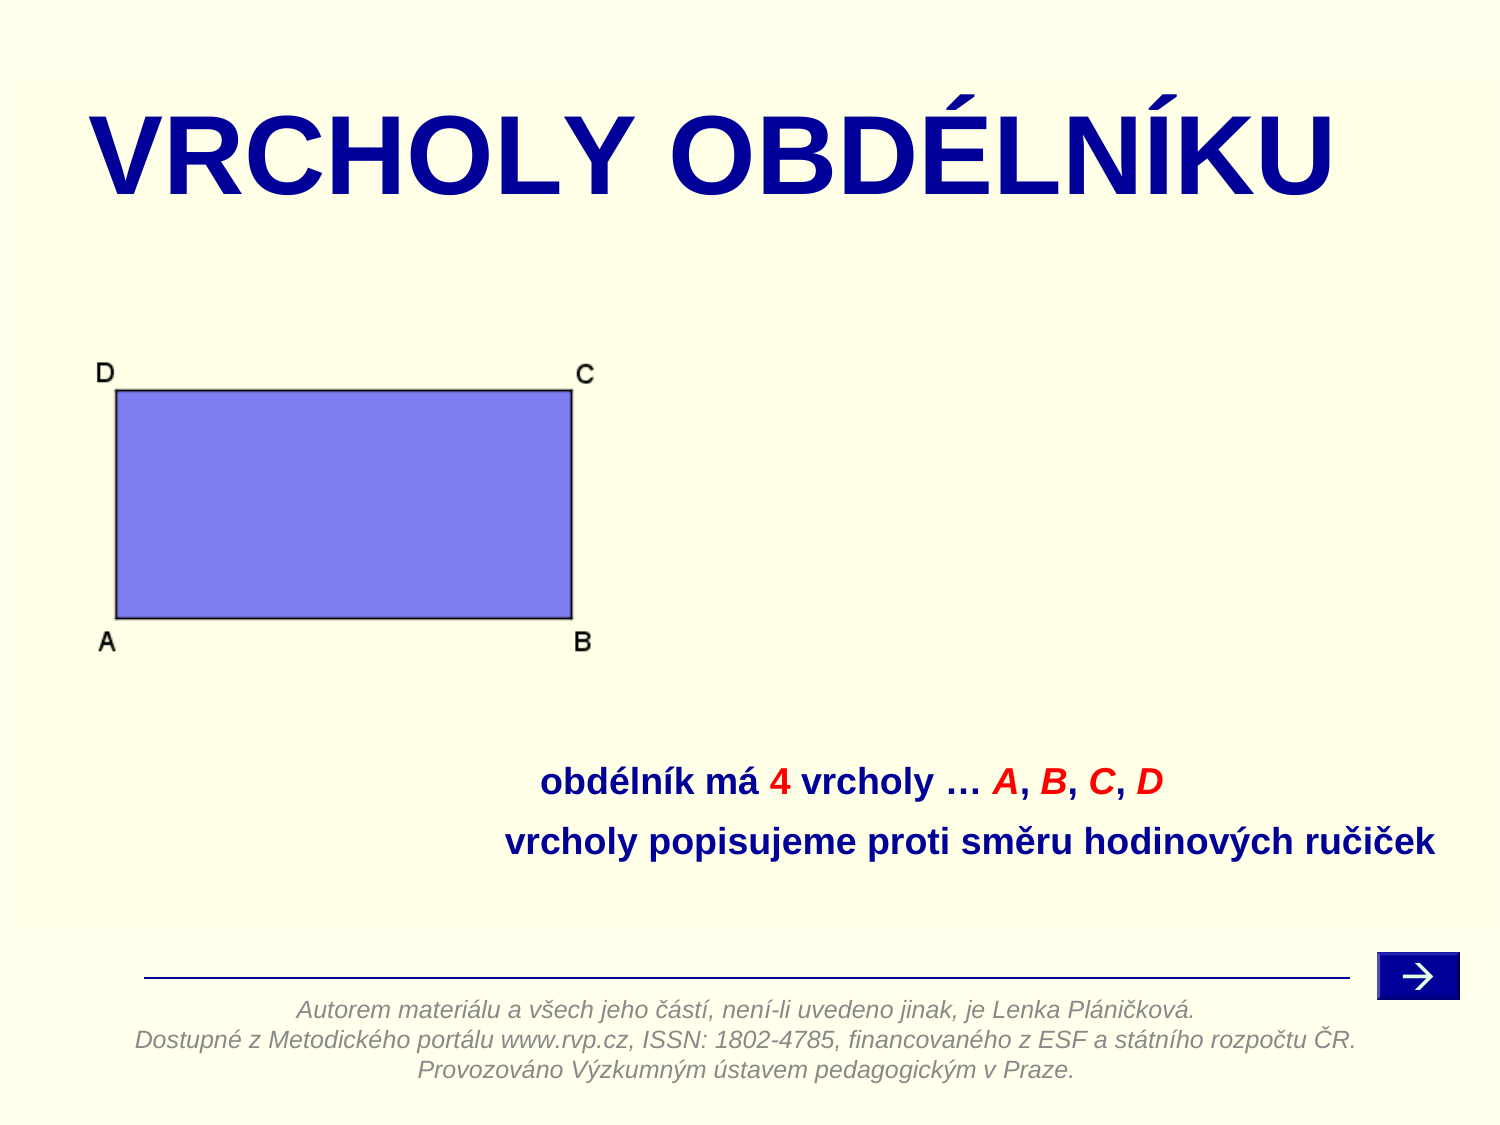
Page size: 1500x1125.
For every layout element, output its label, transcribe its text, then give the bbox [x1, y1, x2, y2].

picture [17, 80, 1494, 928]
text_box obdélník má 4 vrcholy … A, B, C, D [490, 749, 1447, 809]
text_box  [1381, 956, 1456, 996]
title VRCHOLY OBDÉLNÍKU [73, 55, 1424, 244]
text_box vrcholy popisujeme proti směru hodinových ručiček [490, 809, 1459, 870]
text_box Autorem materiálu a všech jeho částí, není-li uvedeno jinak, je Lenka Pláničková. Dostupné z Metodického portálu www.rvp.cz, ISSN: 1802-4785, financovaného z ESF a státního rozpočtu ČR. Provozováno Výzkumným ústavem pedagogickým v Praze. [40, 997, 1454, 1080]
